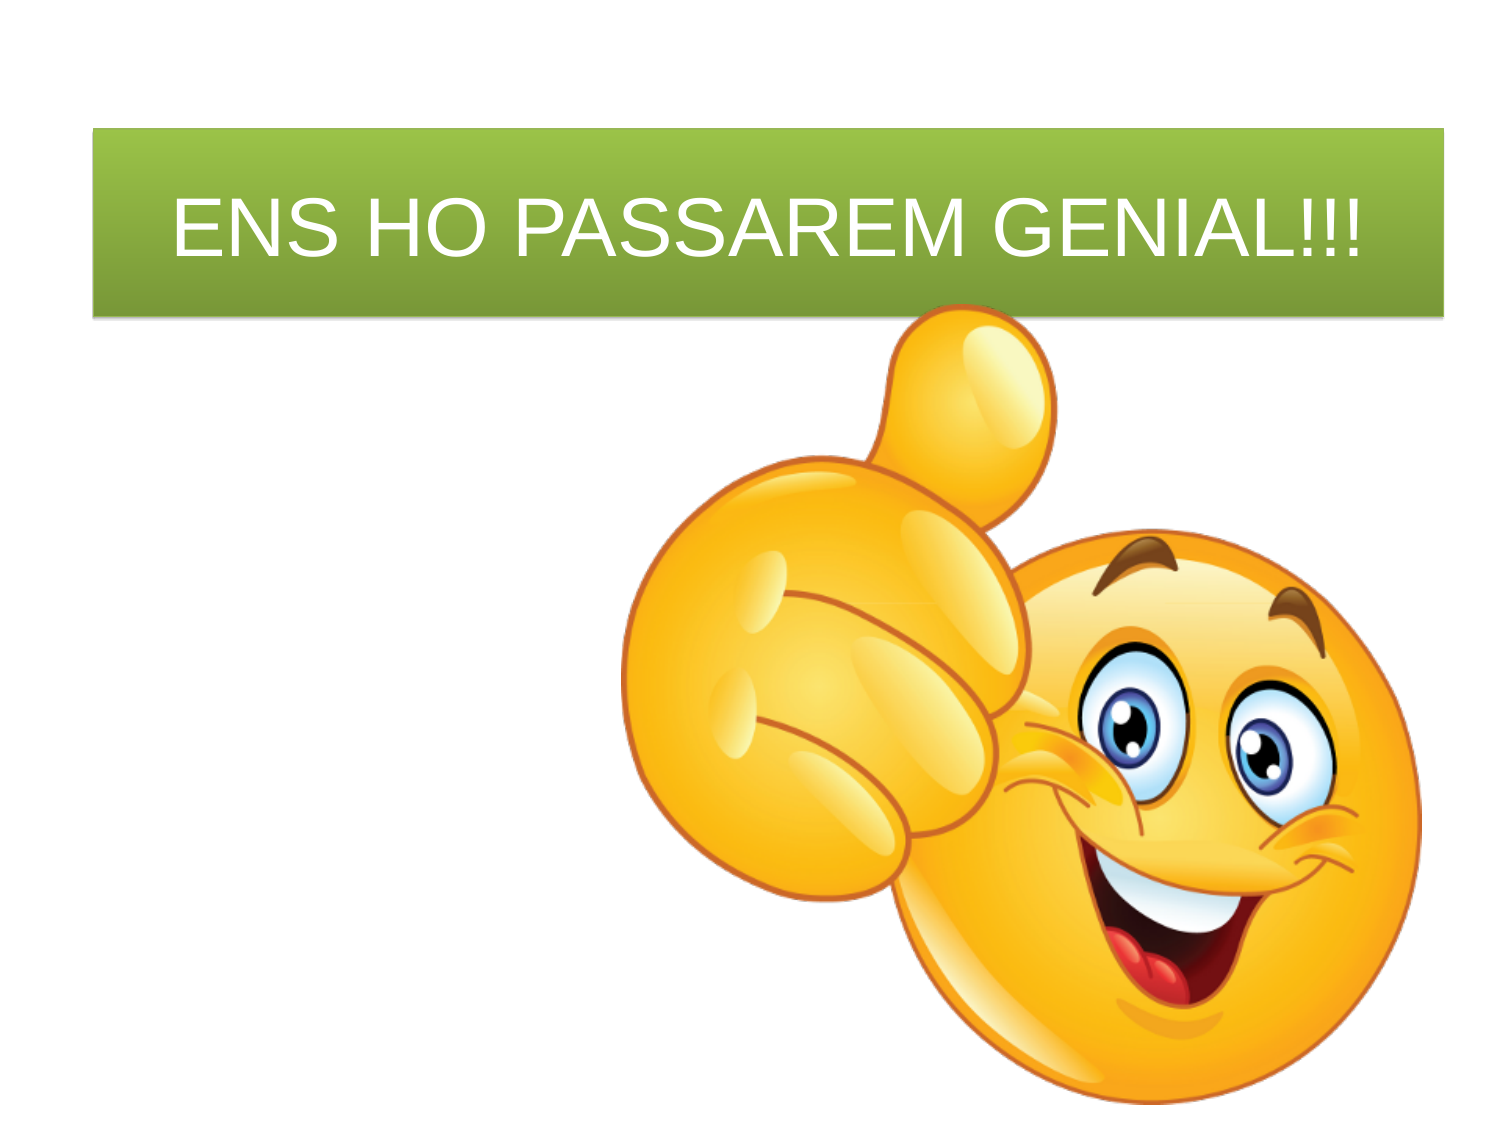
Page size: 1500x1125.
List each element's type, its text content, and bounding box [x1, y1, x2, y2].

picture [621, 304, 1422, 1105]
title ENS HO PASSAREM GENIAL!!! [93, 128, 1444, 317]
